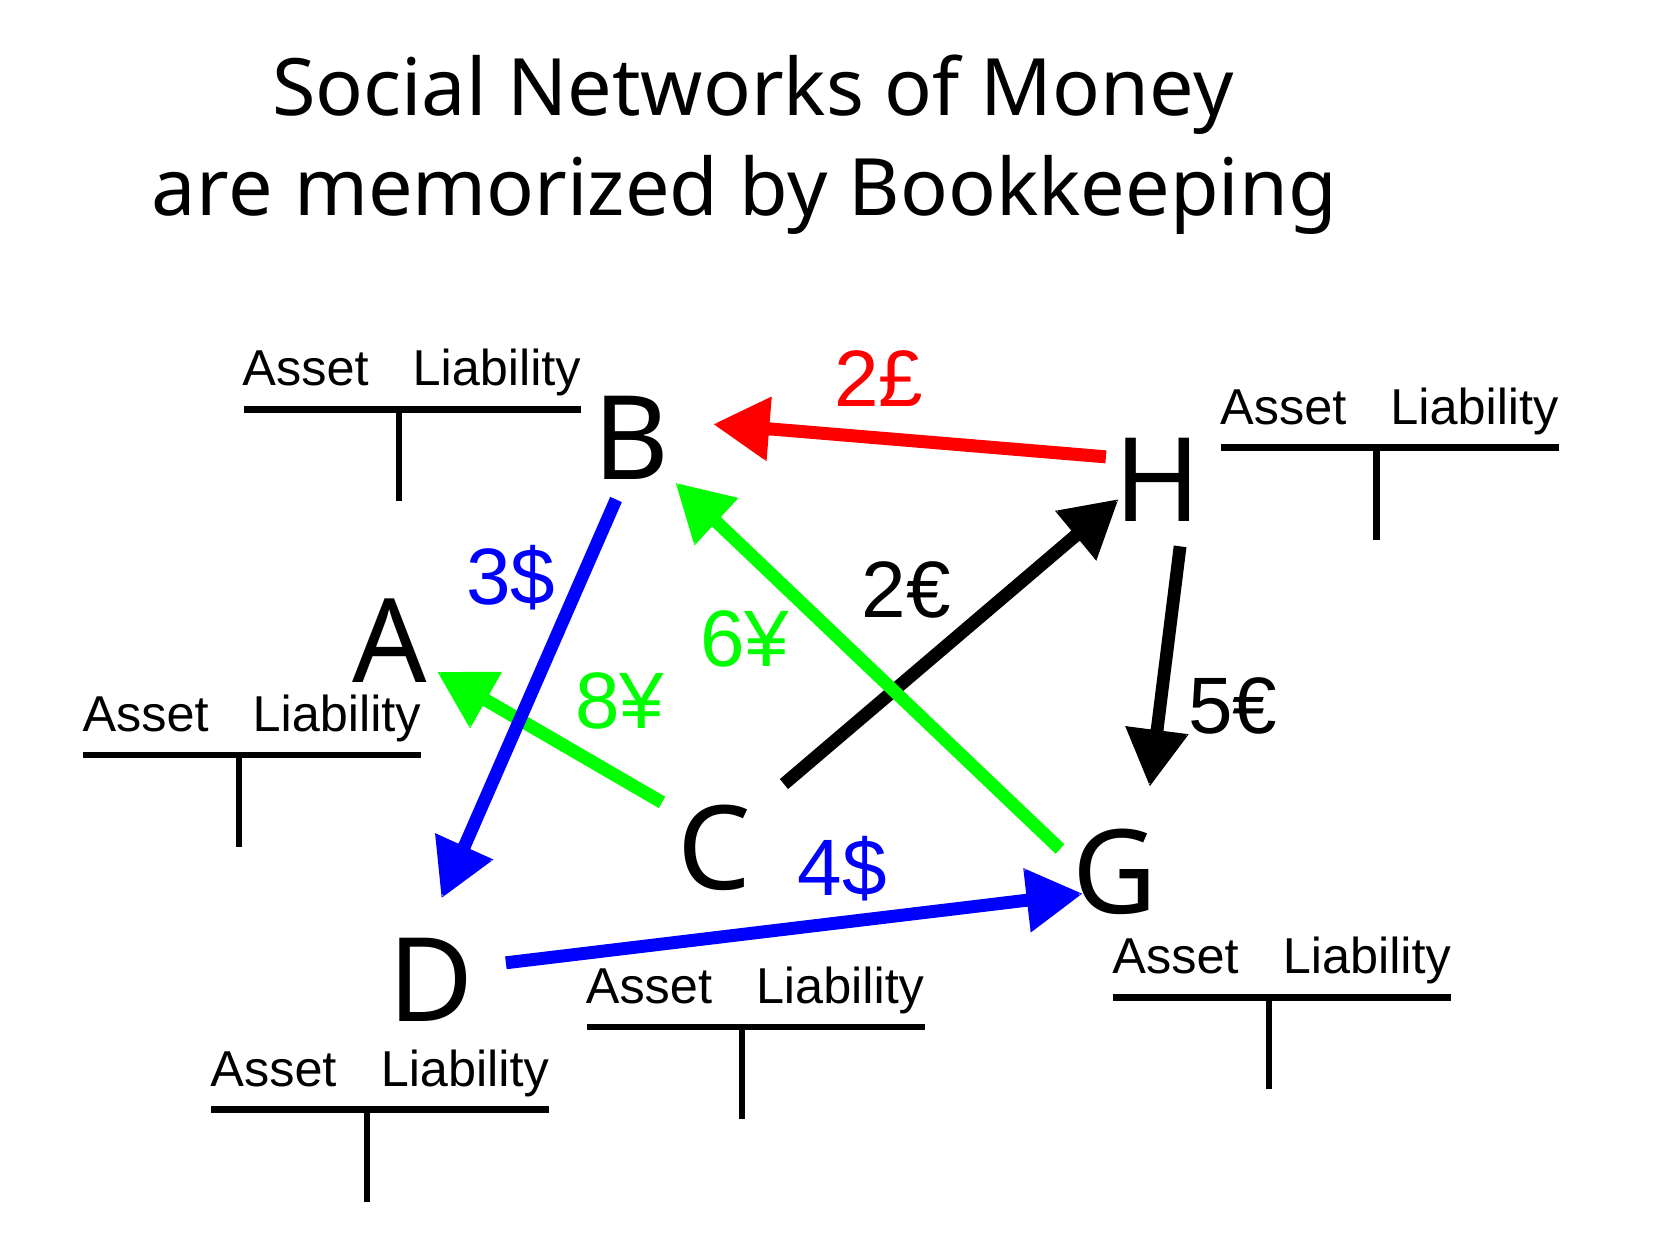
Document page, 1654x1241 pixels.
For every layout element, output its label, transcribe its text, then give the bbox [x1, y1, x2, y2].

text_box Social Networks of Money [272, 31, 1319, 128]
text_box Liability [380, 1040, 554, 1100]
text_box [587, 1024, 925, 1119]
text_box A [352, 557, 472, 699]
text_box Liability [412, 340, 586, 399]
text_box Asset [585, 957, 716, 1017]
text_box Liability [756, 957, 929, 1017]
text_box 3$ [466, 532, 558, 626]
text_box Liability [1390, 378, 1563, 438]
text_box 2£ [834, 333, 926, 428]
text_box [675, 483, 1114, 854]
text_box Asset [1112, 928, 1242, 987]
text_box Asset [82, 685, 212, 745]
text_box Asset [242, 340, 372, 399]
text_box H [1114, 397, 1234, 539]
text_box G [1072, 789, 1193, 931]
text_box [83, 752, 421, 847]
text_box C [677, 764, 797, 907]
text_box [505, 868, 1083, 970]
text_box Liability [1282, 928, 1456, 987]
text_box [244, 406, 581, 501]
text_box Liability [252, 685, 426, 745]
text_box B [594, 354, 714, 496]
text_box [1113, 994, 1451, 1089]
text_box 8¥ [575, 655, 667, 749]
text_box 4$ [797, 823, 890, 917]
text_box [713, 396, 1107, 464]
text_box [211, 1106, 549, 1202]
text_box D [388, 896, 509, 1039]
text_box 2€ [861, 545, 954, 639]
text_box Asset [210, 1040, 340, 1100]
text_box [1221, 444, 1559, 540]
text_box are memorized by Bookkeeping [151, 131, 1446, 228]
text_box 6¥ [700, 593, 792, 688]
text_box [1125, 545, 1188, 787]
text_box 5€ [1188, 660, 1280, 754]
text_box Asset [1220, 378, 1350, 438]
text_box [435, 496, 666, 898]
